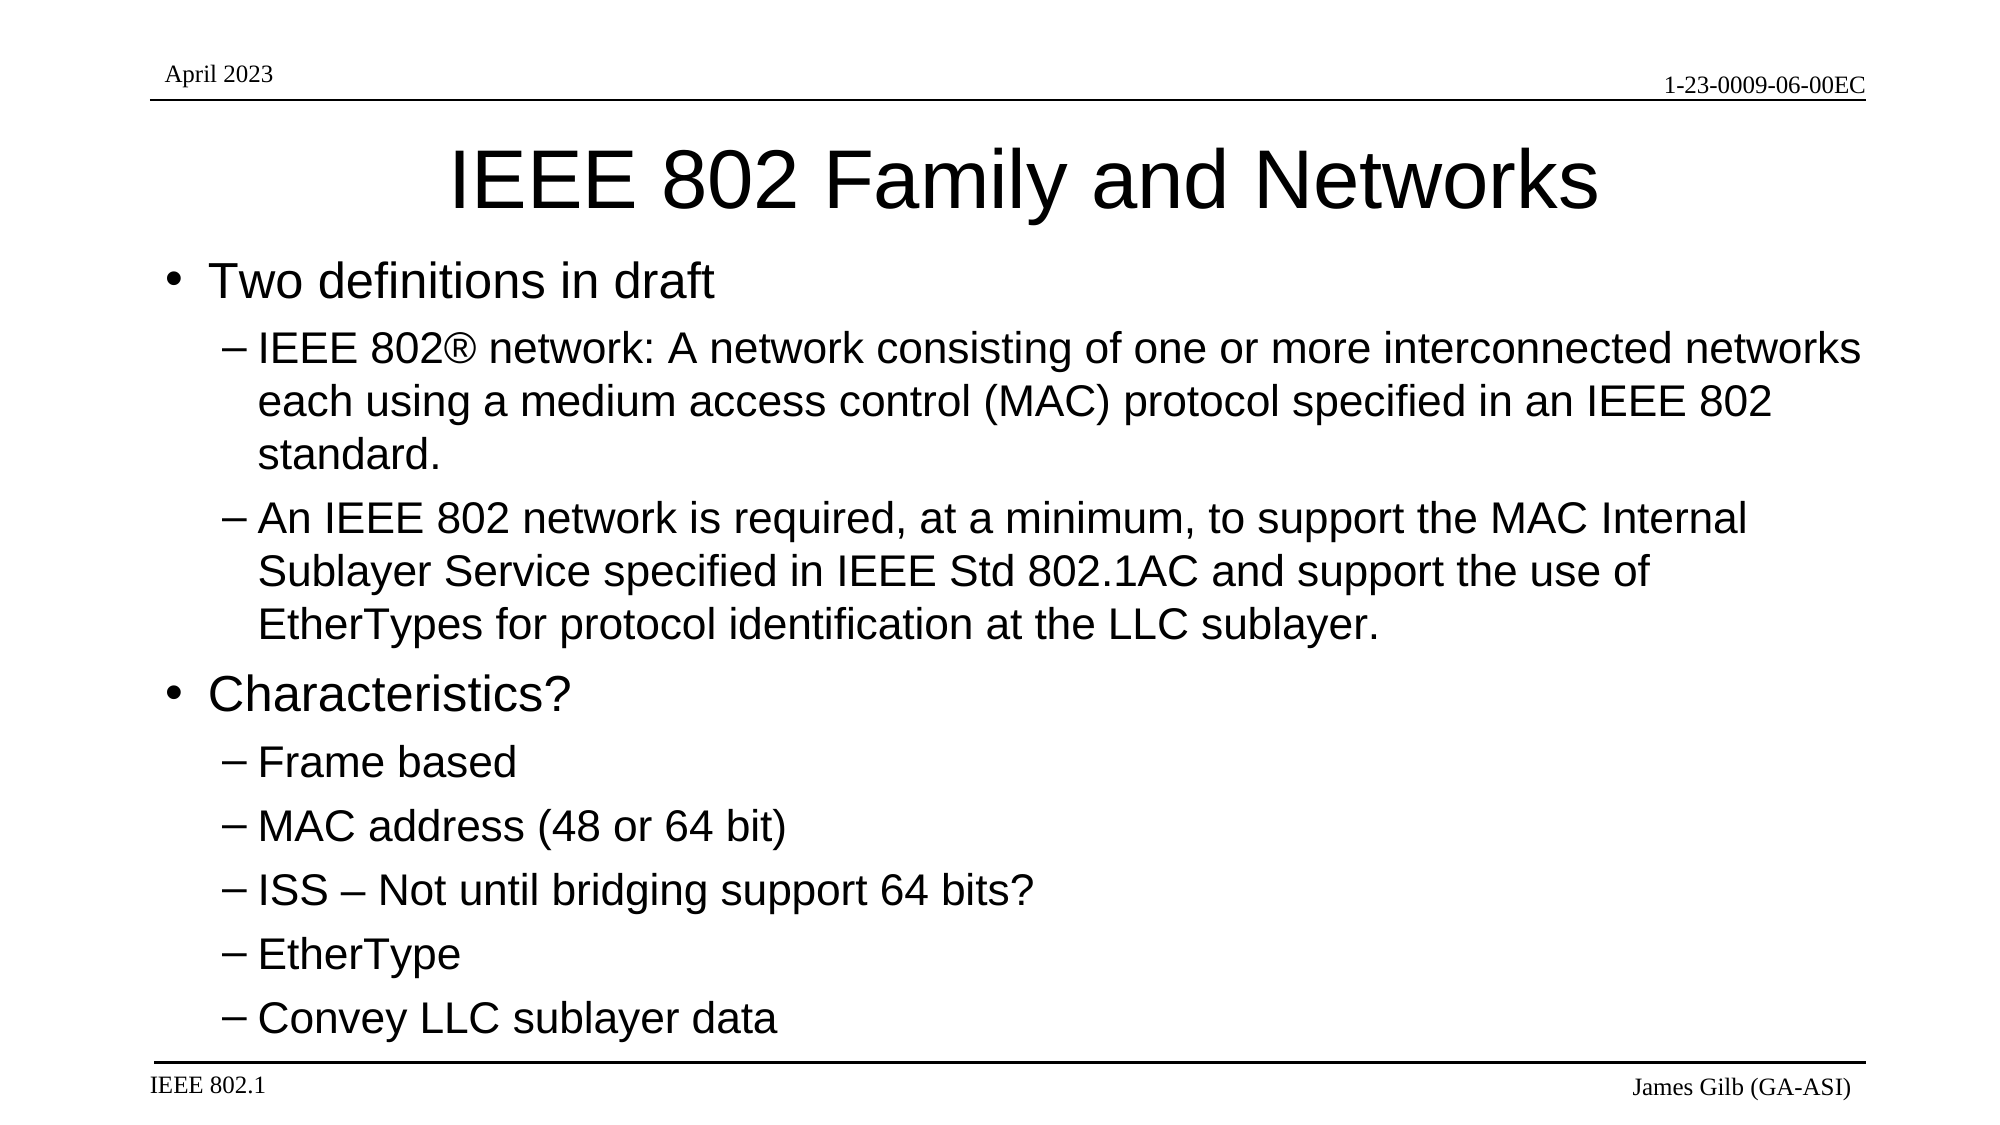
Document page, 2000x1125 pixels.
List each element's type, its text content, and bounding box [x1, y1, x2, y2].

title IEEE 802 Family and Networks [149, 112, 1900, 238]
list Two definitions in draft IEEE 802® network: A network consisting of one or more interconnected networks each using a medium access control (MAC) protocol specified in an IEEE 802 standard. An IEEE 802 network is required, at a minimum, to support the MAC Internal Sublayer Service specified in IEEE Std 802.1AC and support the use of EtherTypes for protocol identification at the LLC sublayer. Characteristics? Frame based MAC address (48 or 64 bit) ISS – Not until bridging support 64 bits? EtherType Convey LLC sublayer data [150, 239, 1900, 1051]
